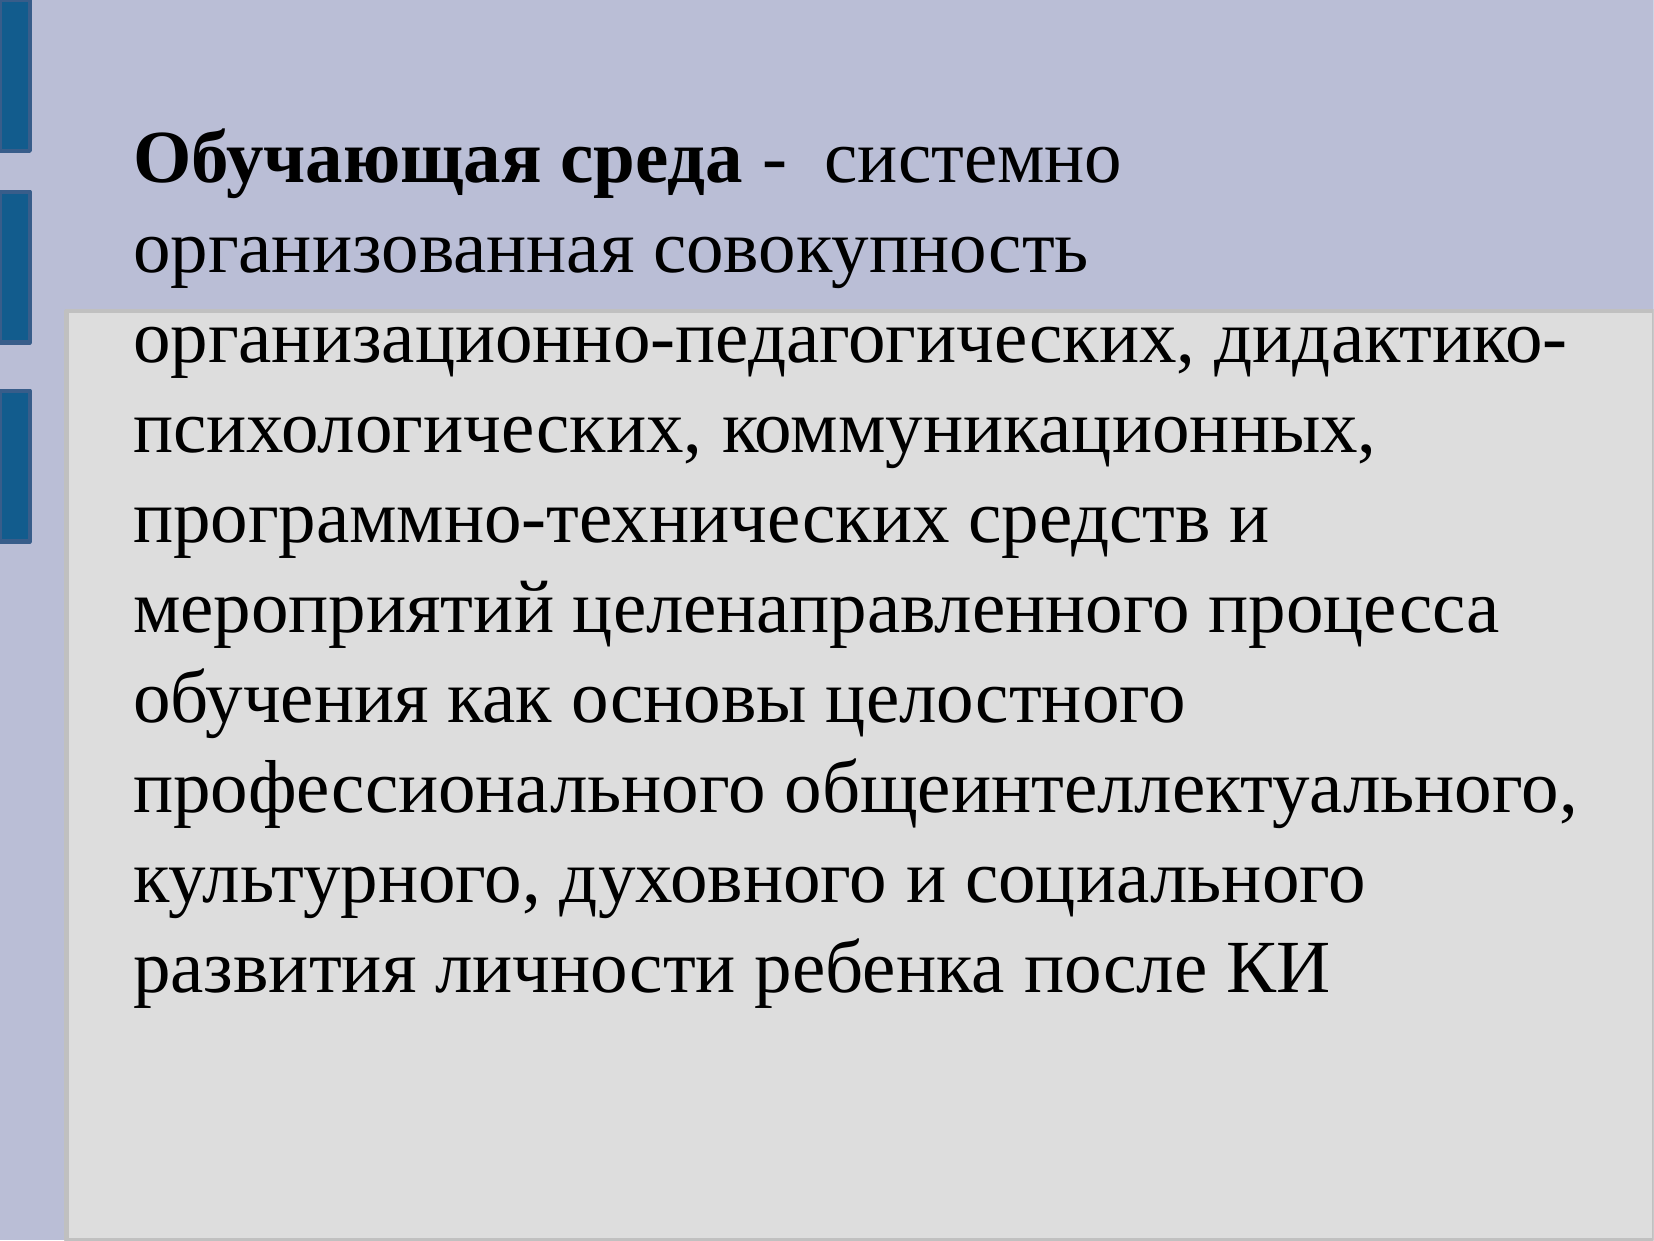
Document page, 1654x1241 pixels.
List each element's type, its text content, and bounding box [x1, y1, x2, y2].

text_box Обучающая среда - системно организованная совокупность организационно-педагогических, дидактико-психологических, коммуникационных, программно-технических средств и мероприятий целенаправленного процесса обучения как основы целостного профессионального общеинтеллектуального, культурного, духовного и социального развития личности ребенка после КИ [118, 100, 1619, 1025]
